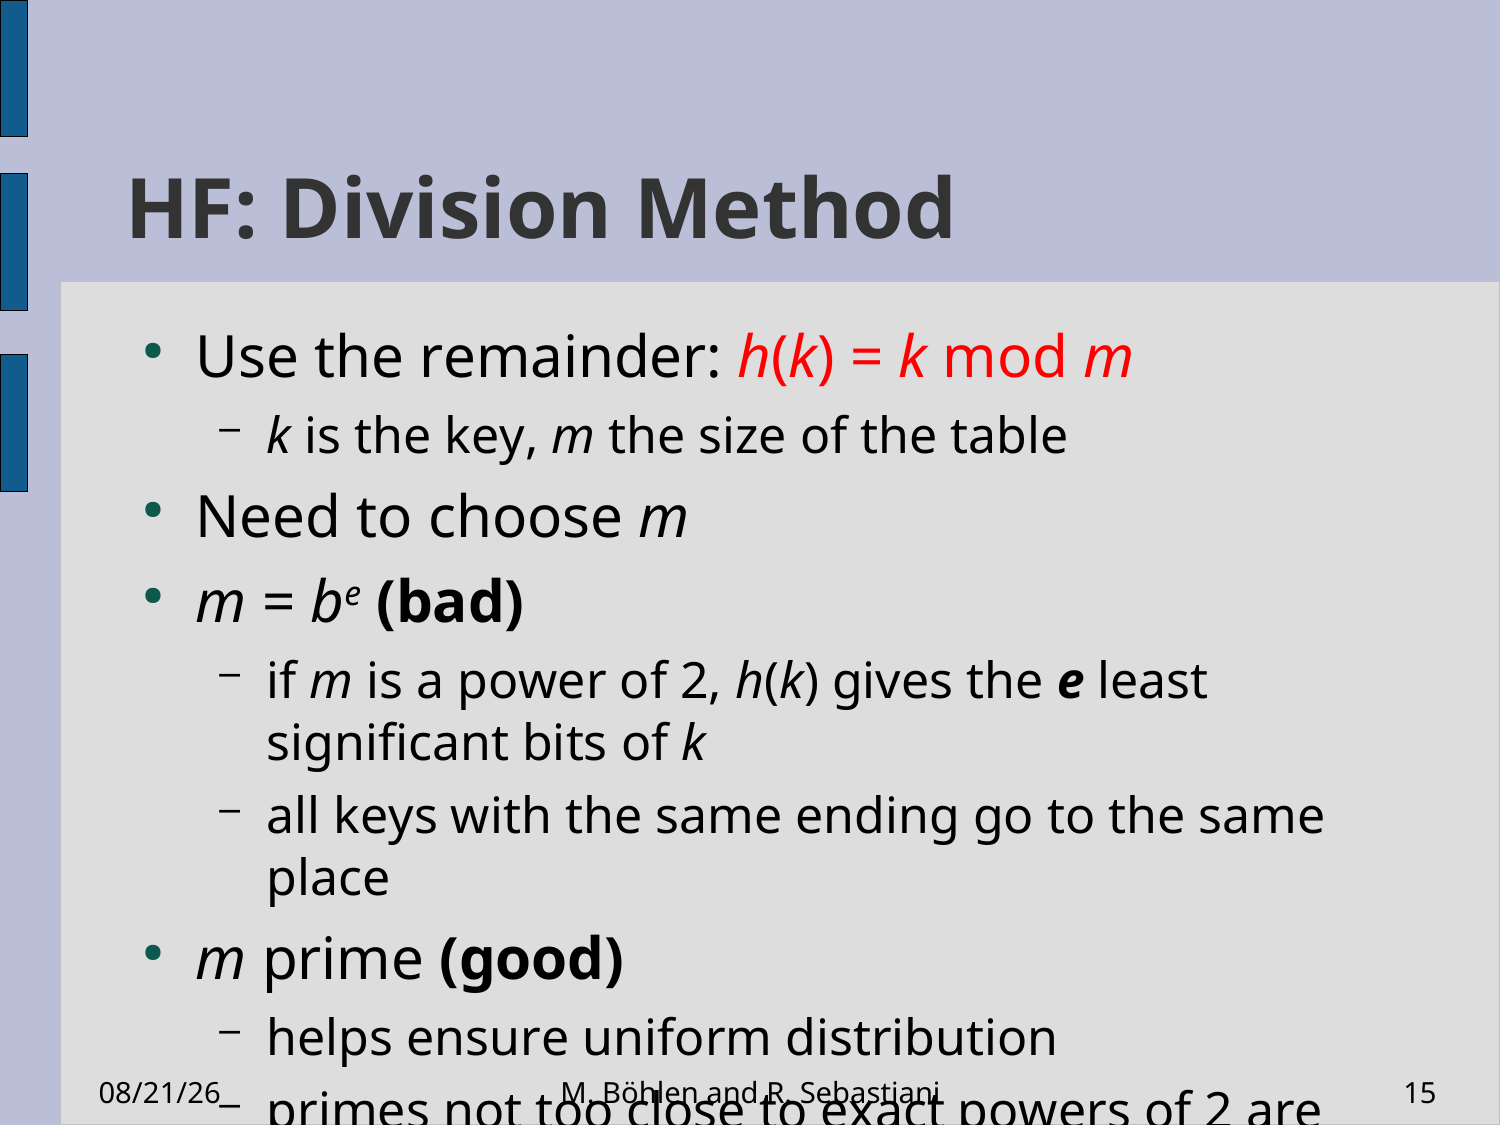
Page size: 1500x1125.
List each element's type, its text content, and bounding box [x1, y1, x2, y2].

title HF: Division Method [110, 67, 1392, 271]
list Use the remainder: h(k) = k mod m k is the key, m the size of the table Need to choose m m = be (bad) if m is a power of 2, h(k) gives the e least significant bits of k all keys with the same ending go to the same place m prime (good) helps ensure uniform distribution primes not too close to exact powers of 2 are best [110, 312, 1392, 1037]
